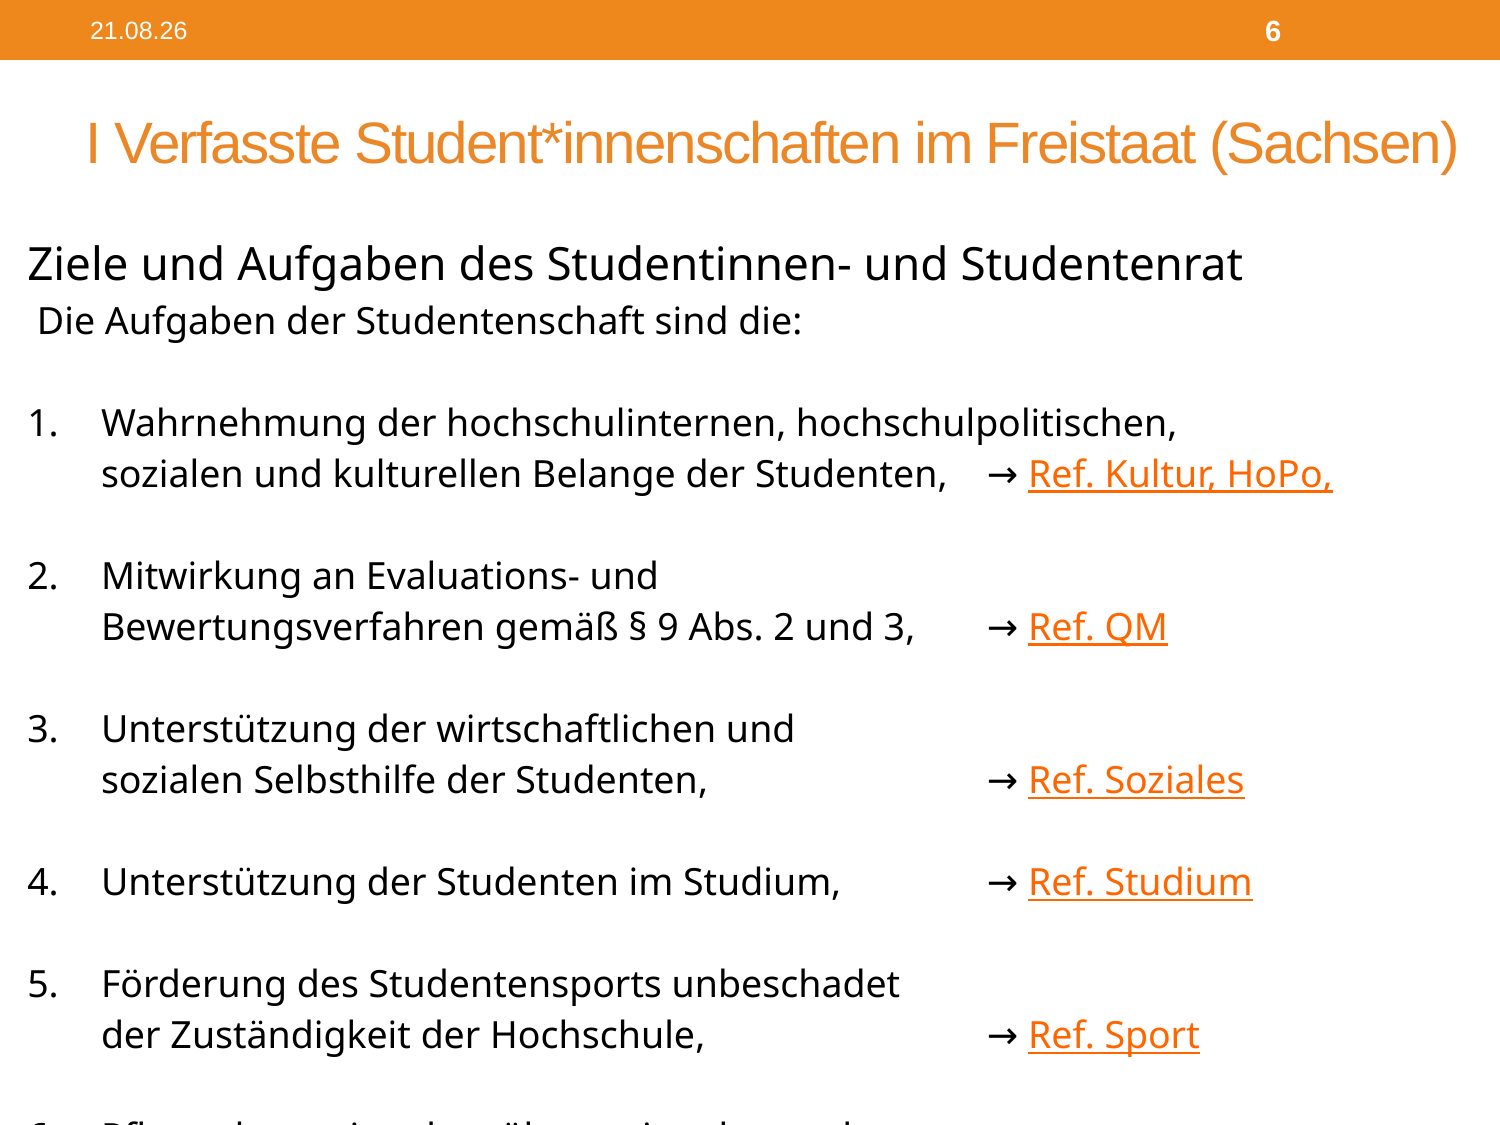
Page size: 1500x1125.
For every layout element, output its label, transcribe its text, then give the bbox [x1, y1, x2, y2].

slide_number 08.01.19 [75, 3, 550, 57]
slide_number <Nummer> [1250, 3, 1425, 57]
text_box Ziele und Aufgaben des Studentinnen- und Studentenrat Die Aufgaben der Studentenschaft sind die: 1. Wahrnehmung der hochschulinternen, hochschulpolitischen, sozialen und kulturellen Belange der Studenten, → Ref. Kultur, HoPo, 2. Mitwirkung an Evaluations- und Bewertungsverfahren gemäß § 9 Abs. 2 und 3, → Ref. QM 3. Unterstützung der wirtschaftlichen und sozialen Selbsthilfe der Studenten, → Ref. Soziales 4. Unterstützung der Studenten im Studium, → Ref. Studium 5. Förderung des Studentensports unbeschadet der Zuständigkeit der Hochschule, → Ref. Sport 6. Pflege der regionalen, überregionalen und internationalen Studentenbeziehungen und die Förderung der studentischen Mobilität, → Ref. Verwaltung 7. Förderung der politischen Bildung und des staatsbürgerlichen Verantwortungsbewusstseins der Studenten. → Ref. HoPo [12, 224, 1489, 1125]
title I Verfasste Student*innenschaften im Freistaat (Sachsen) [0, 59, 1500, 222]
